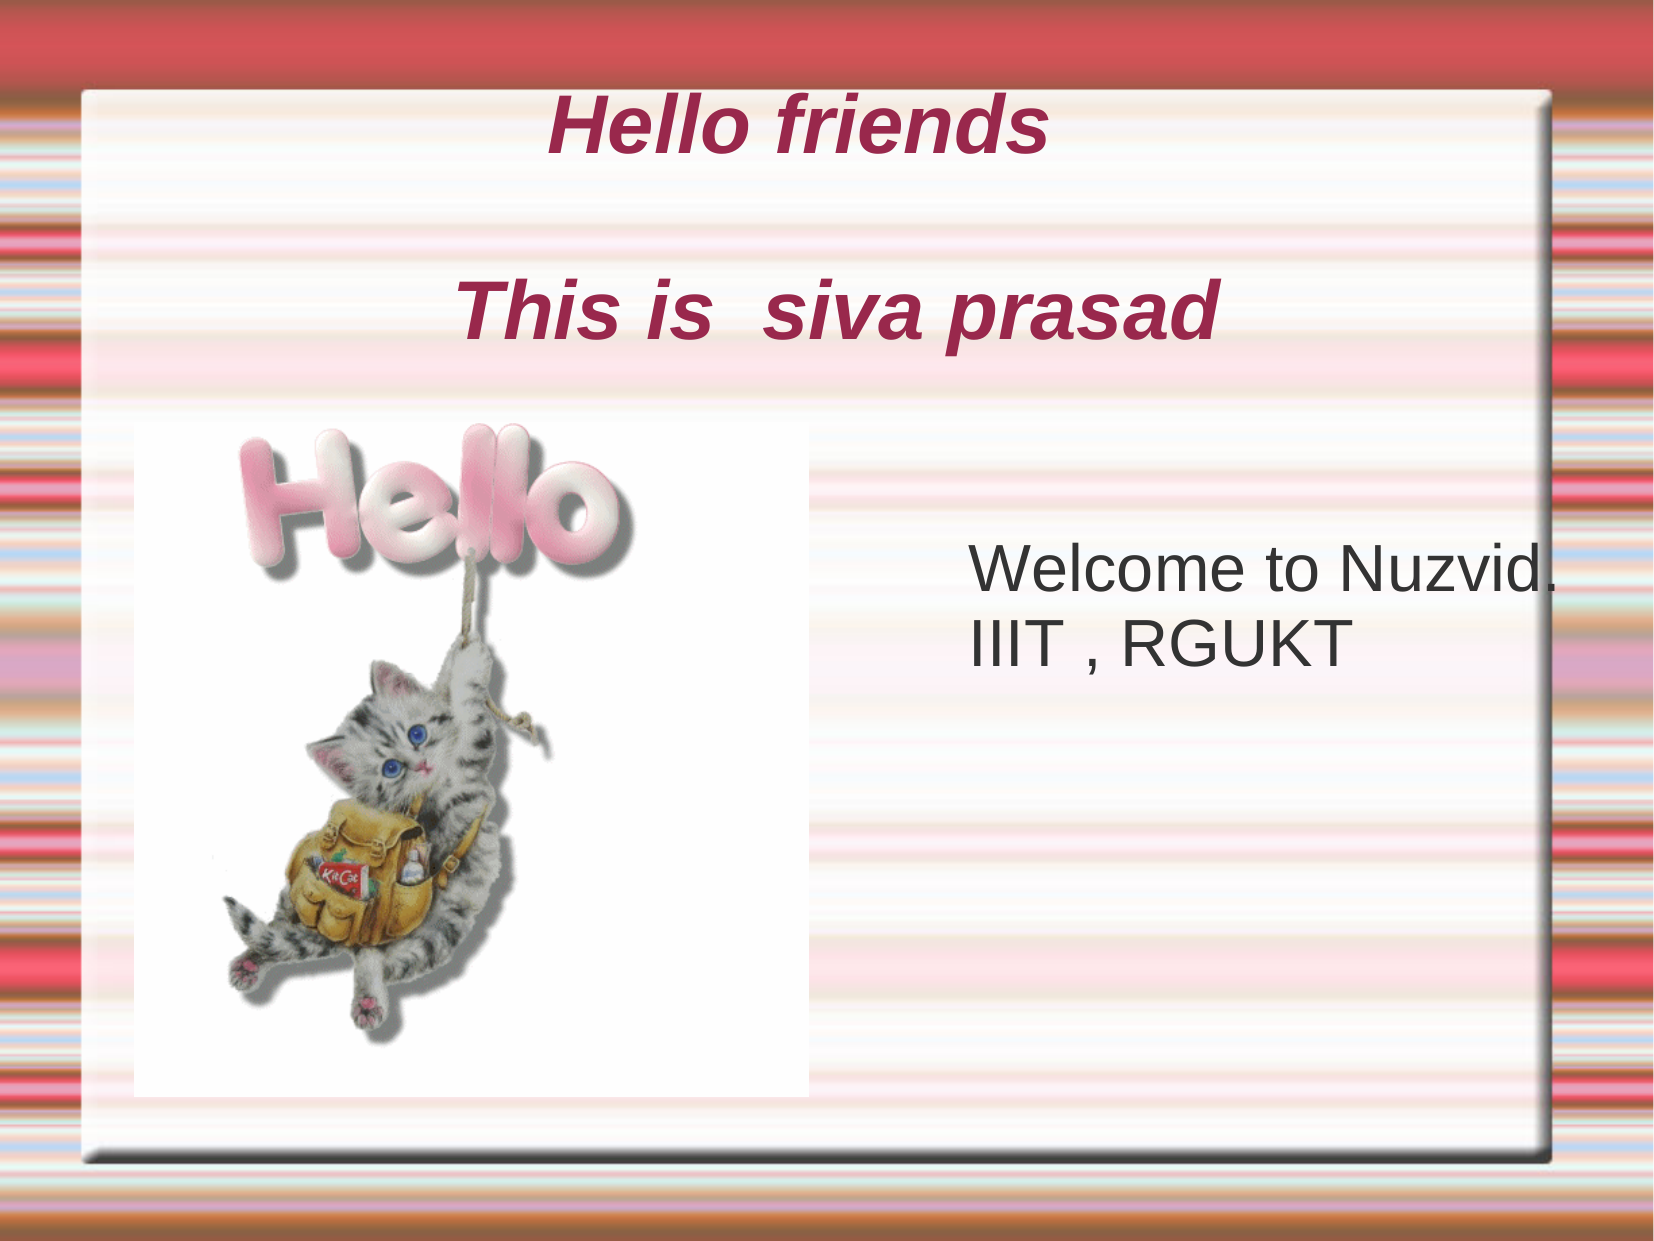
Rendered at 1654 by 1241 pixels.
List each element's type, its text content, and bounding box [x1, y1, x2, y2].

list Welcome to Nuzvid. IIIT , RGUKT [886, 531, 1613, 1241]
picture [0, 0, 1654, 1241]
title Hello friends This is siva prasad [121, 78, 1534, 358]
